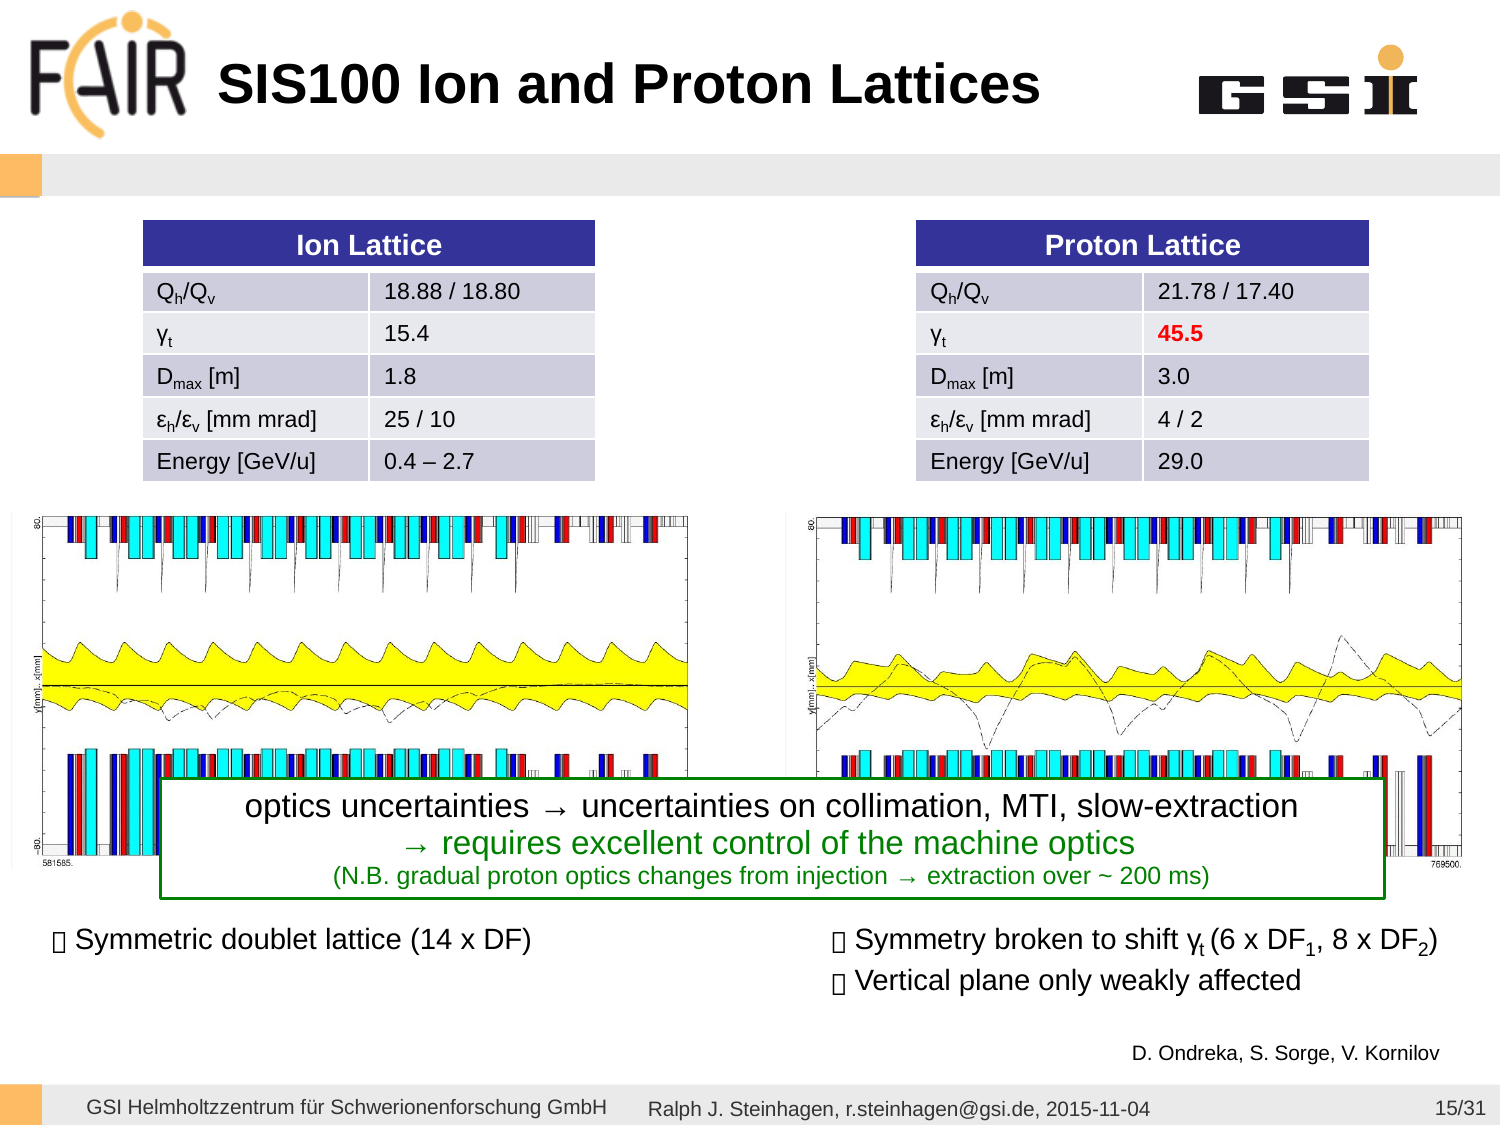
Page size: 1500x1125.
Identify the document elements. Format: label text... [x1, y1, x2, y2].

text_box [916, 398, 1142, 438]
text_box [370, 273, 595, 311]
text_box Proton Lattice [1044, 228, 1250, 262]
text_box t [941, 333, 947, 351]
picture [11, 513, 721, 869]
text_box ) [1428, 923, 1447, 956]
text_box Ion Lattice [296, 228, 451, 262]
text_box Symmetry broken to shift γ [854, 923, 1202, 956]
text_box [m] [201, 363, 248, 390]
text_box Energy [GeV/u] [930, 448, 1097, 475]
text_box [370, 313, 595, 353]
text_box [1144, 398, 1369, 438]
text_box  [830, 963, 848, 998]
text_box t [168, 333, 173, 351]
text_box 21.78 / 17.40 [1157, 278, 1301, 305]
text_box [143, 440, 368, 481]
text_box [916, 220, 1369, 266]
text_box  [830, 922, 848, 957]
text_box /Q [956, 278, 982, 305]
text_box [1144, 273, 1369, 311]
text_box [916, 355, 1142, 396]
text_box [1144, 355, 1369, 396]
text_box v [192, 418, 200, 436]
text_box D [156, 363, 174, 390]
text_box 3.0 [1157, 363, 1197, 390]
text_box 18.88 / 18.80 [384, 278, 528, 305]
text_box [143, 398, 368, 438]
text_box Q [156, 278, 175, 305]
text_box [143, 220, 595, 266]
text_box 0.4 – 2.7 [384, 448, 482, 475]
picture [1197, 42, 1419, 117]
text_box Vertical plane only weakly affected [854, 964, 1310, 998]
picture [30, 9, 187, 141]
text_box max [946, 376, 976, 394]
text_box 1 [1305, 938, 1316, 962]
text_box [916, 273, 1142, 311]
text_box h [166, 418, 176, 436]
text_box 29.0 [1157, 448, 1210, 475]
text_box Symmetric doublet lattice (14 x DF) [74, 923, 541, 956]
text_box h [948, 290, 958, 309]
text_box (6 x DF [1209, 923, 1306, 956]
text_box [mm mrad] [973, 406, 1100, 433]
text_box 1.8 [384, 363, 424, 390]
text_box h [174, 290, 184, 309]
text_box [370, 398, 595, 438]
text_box [1144, 313, 1369, 353]
text_box optics uncertainties → uncertainties on collimation, MTI, slow-extraction → requires excellent control of the machine optics (N.B. gradual proton optics changes from injection → extraction over ~ 200 ms) [160, 778, 1385, 899]
title SIS100 Ion and Proton Lattices [217, 20, 1109, 147]
text_box [1144, 440, 1369, 481]
text_box ε [156, 406, 168, 433]
text_box 2 [1417, 938, 1429, 962]
text_box v [965, 418, 974, 436]
text_box , 8 x DF [1315, 923, 1419, 956]
text_box 45.5 [1157, 320, 1210, 348]
text_box 15.4 [384, 320, 437, 348]
text_box /ε [175, 406, 193, 433]
text_box h [940, 418, 950, 436]
text_box D [930, 363, 948, 390]
text_box [mm mrad] [199, 406, 326, 433]
text_box Q [930, 278, 949, 305]
text_box  [50, 922, 68, 957]
text_box /ε [949, 406, 967, 433]
text_box t [1199, 938, 1211, 962]
text_box max [173, 376, 202, 394]
text_box [143, 355, 368, 396]
text_box /Q [183, 278, 208, 305]
text_box [143, 313, 368, 353]
text_box [m] [975, 363, 1022, 390]
text_box 4 / 2 [1157, 406, 1210, 433]
text_box γ [930, 320, 943, 348]
text_box 25 / 10 [384, 406, 463, 433]
text_box [143, 273, 368, 311]
text_box [916, 313, 1142, 353]
text_box v [207, 290, 220, 309]
text_box [916, 440, 1142, 481]
text_box γ [156, 320, 169, 348]
text_box ε [930, 406, 941, 433]
text_box v [981, 290, 994, 309]
text_box D. Ondreka, S. Sorge, V. Kornilov [1117, 1034, 1489, 1075]
text_box Energy [GeV/u] [156, 448, 323, 475]
picture [785, 513, 1495, 869]
text_box [370, 440, 595, 481]
text_box [370, 355, 595, 396]
